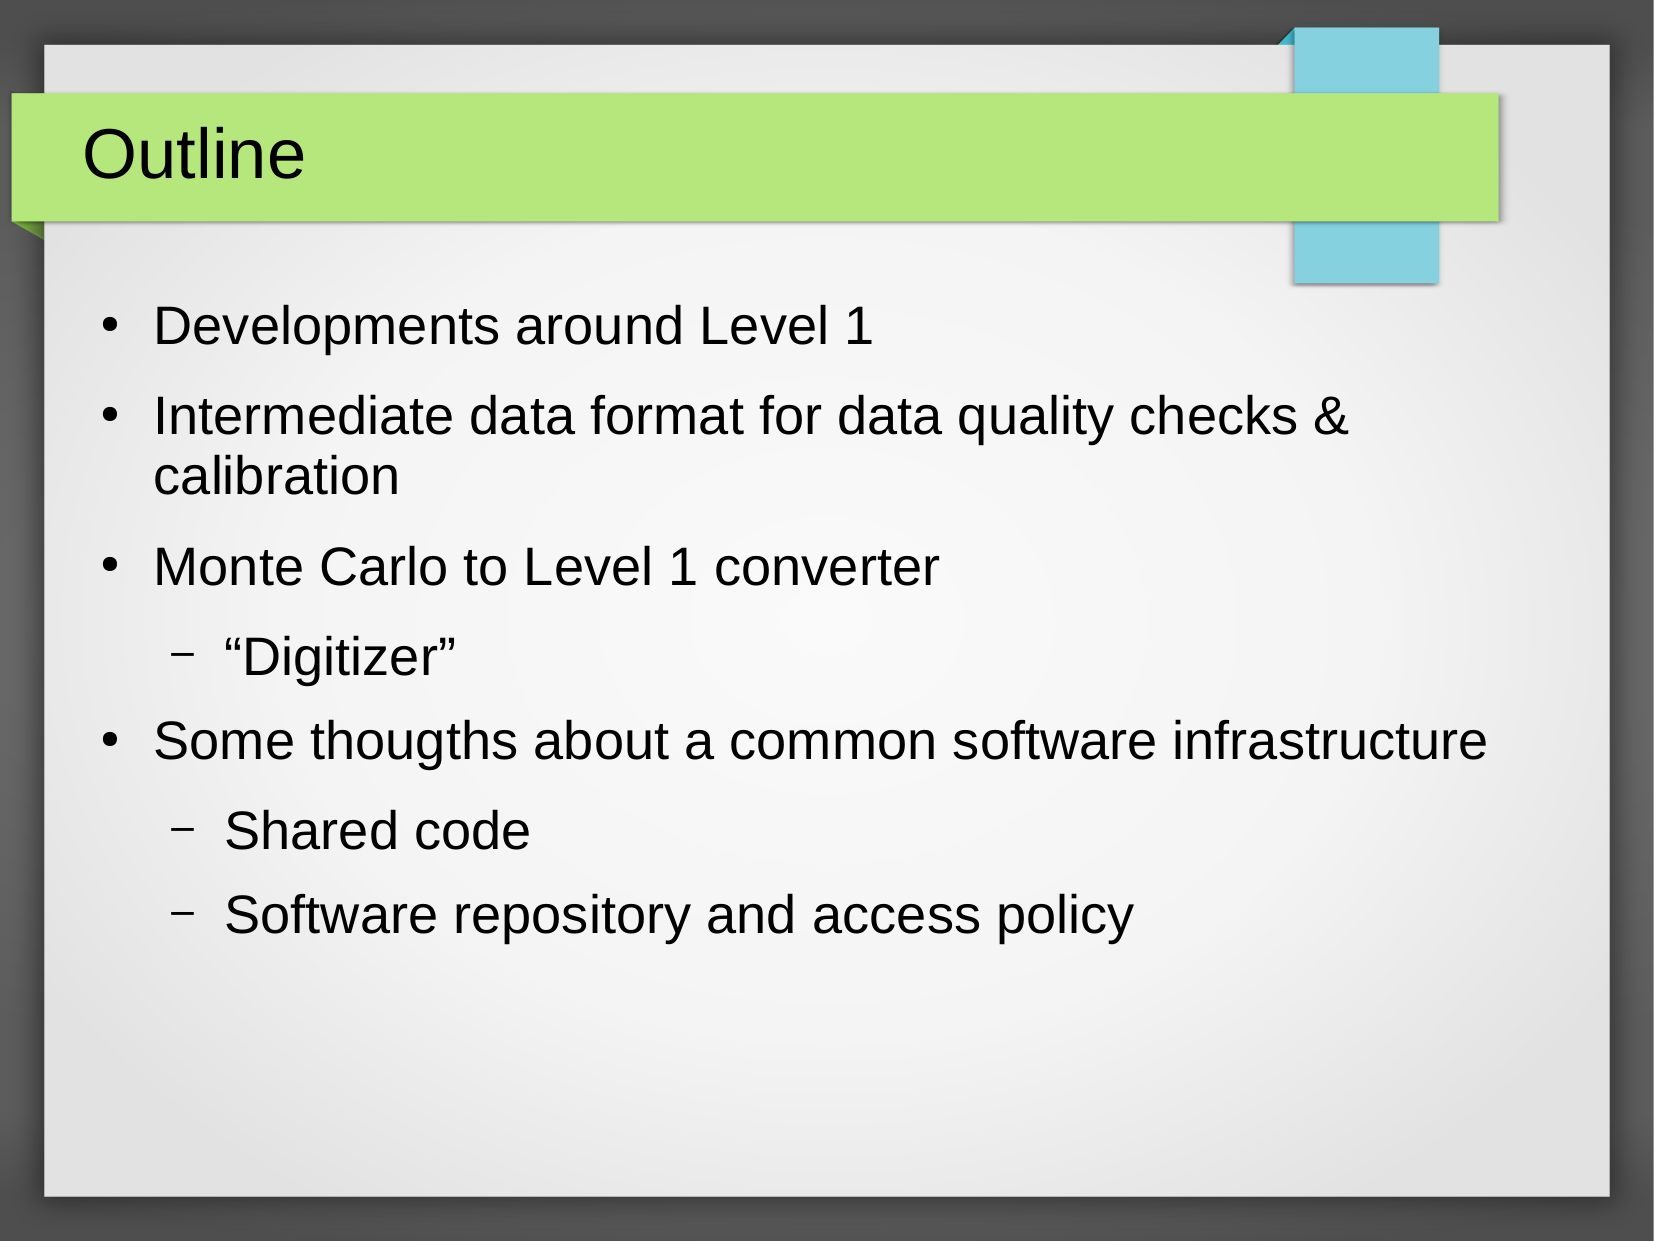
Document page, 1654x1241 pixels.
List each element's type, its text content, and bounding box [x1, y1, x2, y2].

picture [0, 0, 1654, 1241]
list Developments around Level 1 Intermediate data format for data quality checks & calibration Monte Carlo to Level 1 converter “Digitizer” Some thougths about a common software infrastructure Shared code Software repository and access policy [82, 295, 1571, 1015]
title Outline [82, 94, 1264, 213]
